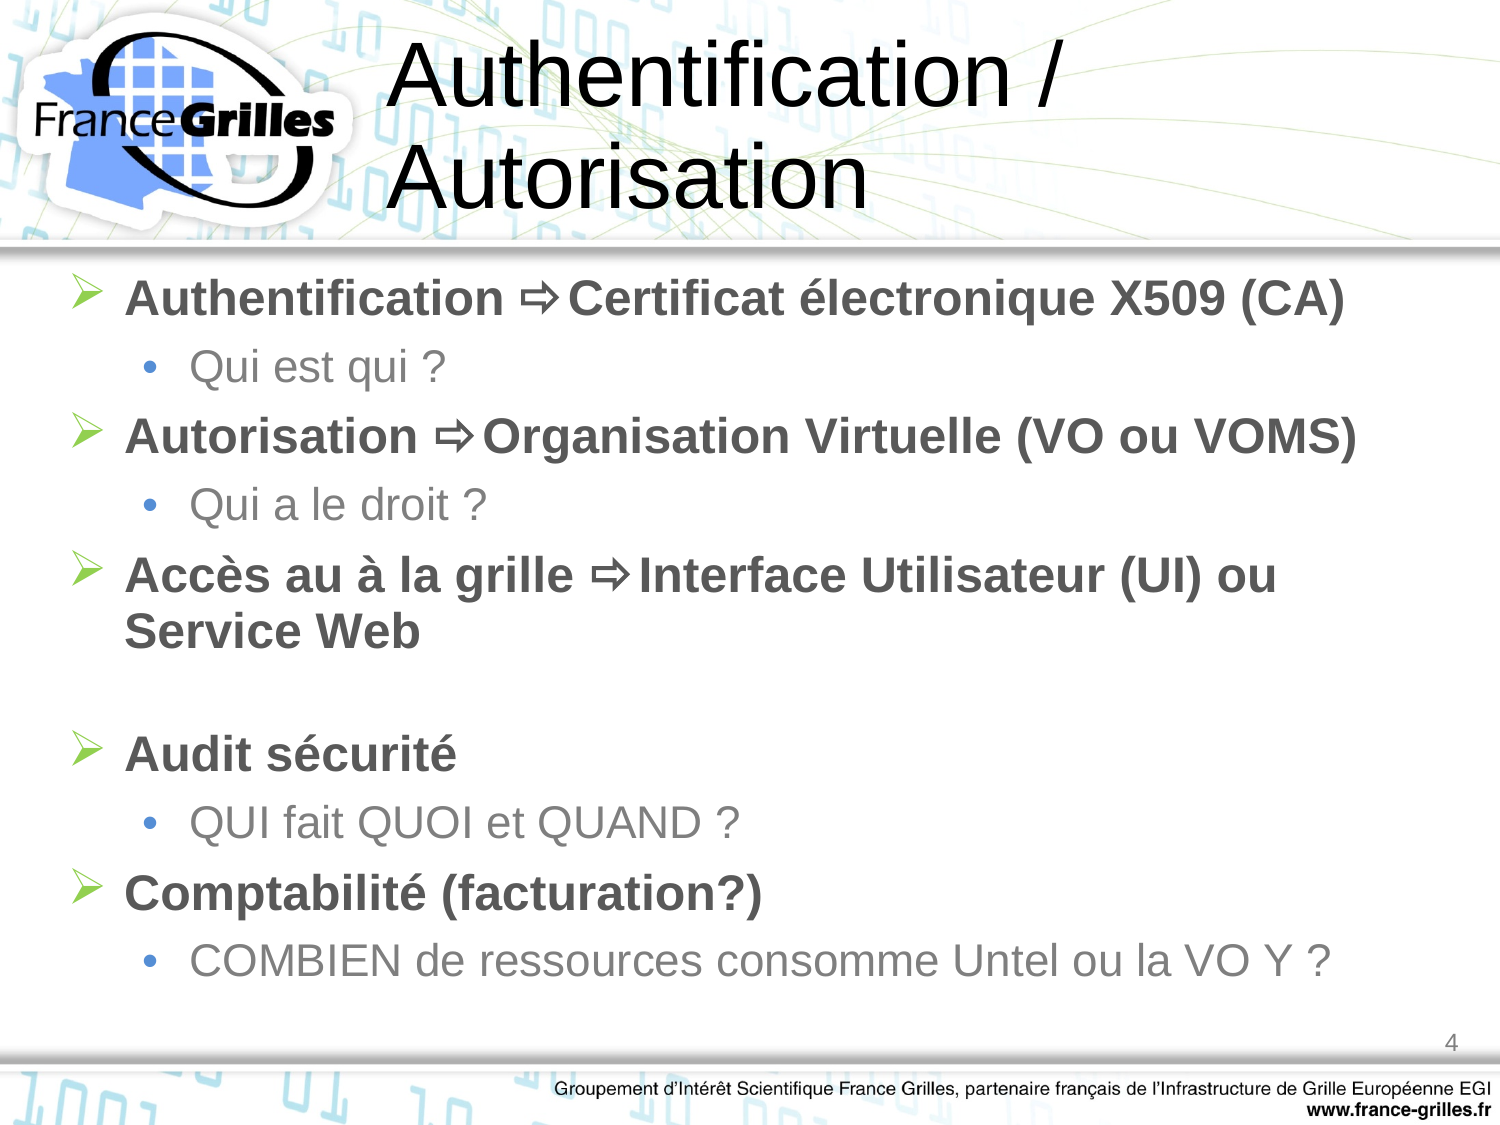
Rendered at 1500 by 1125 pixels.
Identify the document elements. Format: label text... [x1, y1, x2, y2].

title Authentification / Autorisation [372, 4, 1459, 248]
list Authentification Certificat électronique X509 (CA) Qui est qui ? Autorisation Organisation Virtuelle (VO ou VOMS) Qui a le droit ? Accès au à la grille Interface Utilisateur (UI) ou Service Web Audit sécurité QUI fait QUOI et QUAND ? Comptabilité (facturation?) COMBIEN de ressources consomme Untel ou la VO Y ? [53, 262, 1459, 1075]
picture [0, 0, 1500, 1125]
